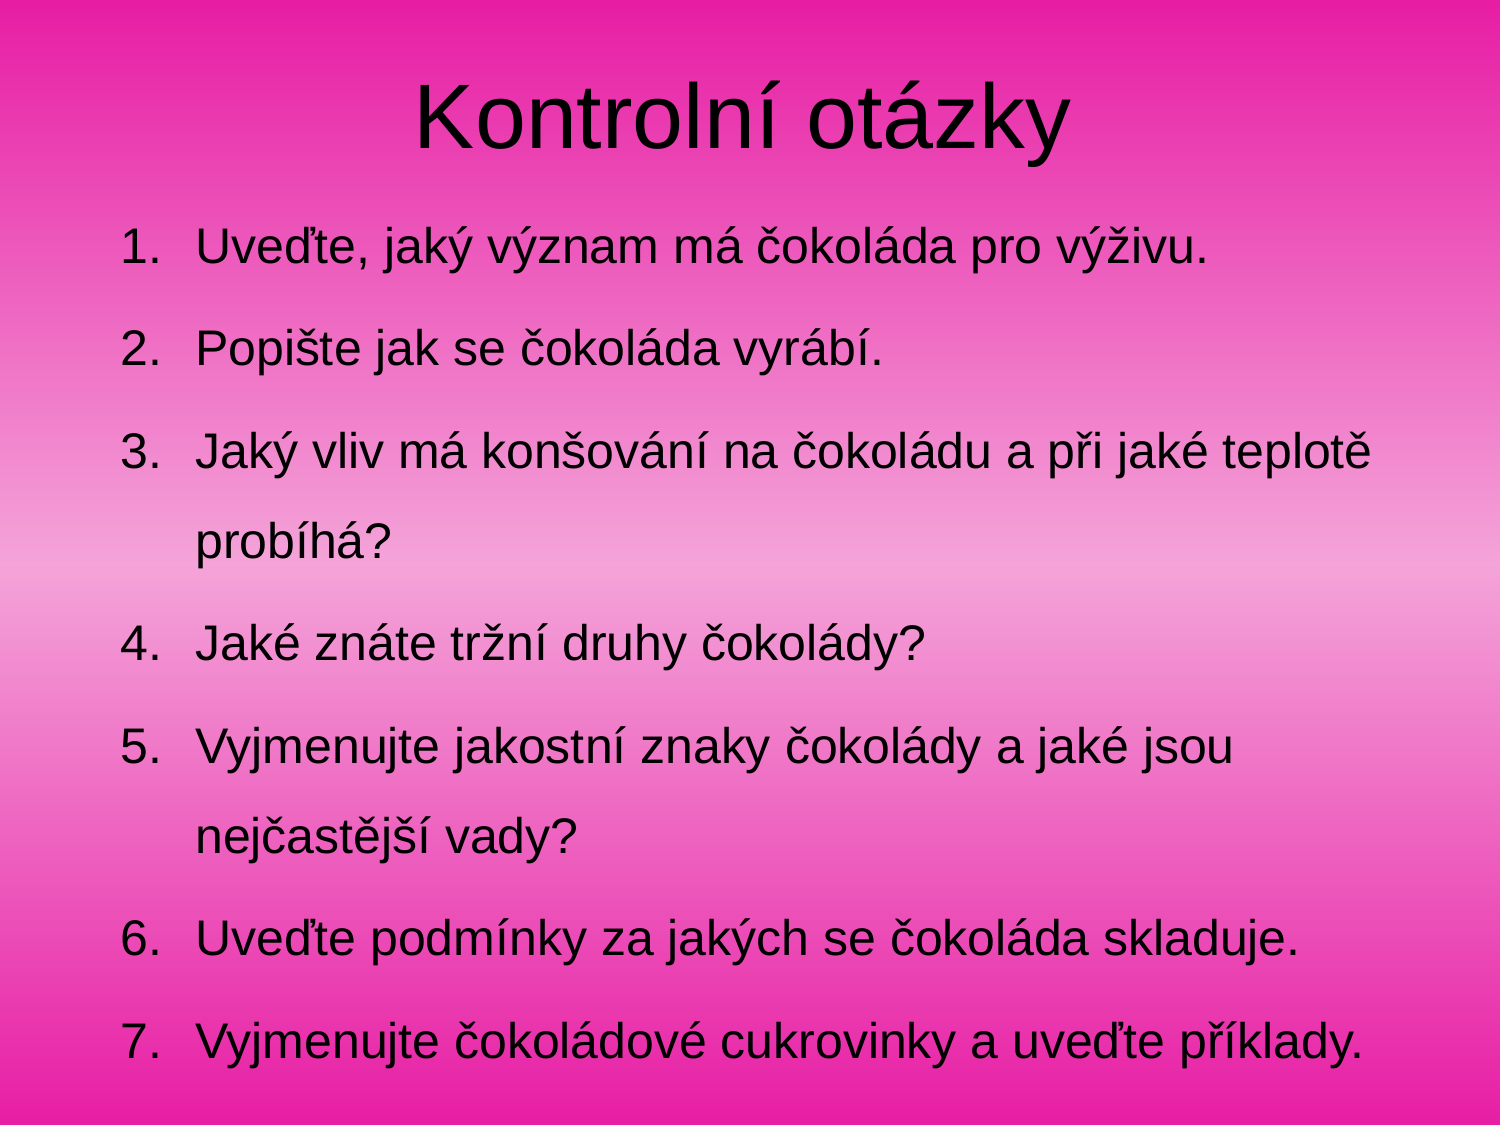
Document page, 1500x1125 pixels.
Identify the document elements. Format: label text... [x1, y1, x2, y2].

list Uveďte, jaký význam má čokoláda pro výživu. Popište jak se čokoláda vyrábí. Jaký vliv má konšování na čokoládu a při jaké teplotě probíhá? Jaké znáte tržní druhy čokolády? Vyjmenujte jakostní znaky čokolády a jaké jsou nejčastější vady? Uveďte podmínky za jakých se čokoláda skladuje. Vyjmenujte čokoládové cukrovinky a uveďte příklady. [105, 175, 1465, 1125]
title Kontrolní otázky [105, 35, 1381, 175]
